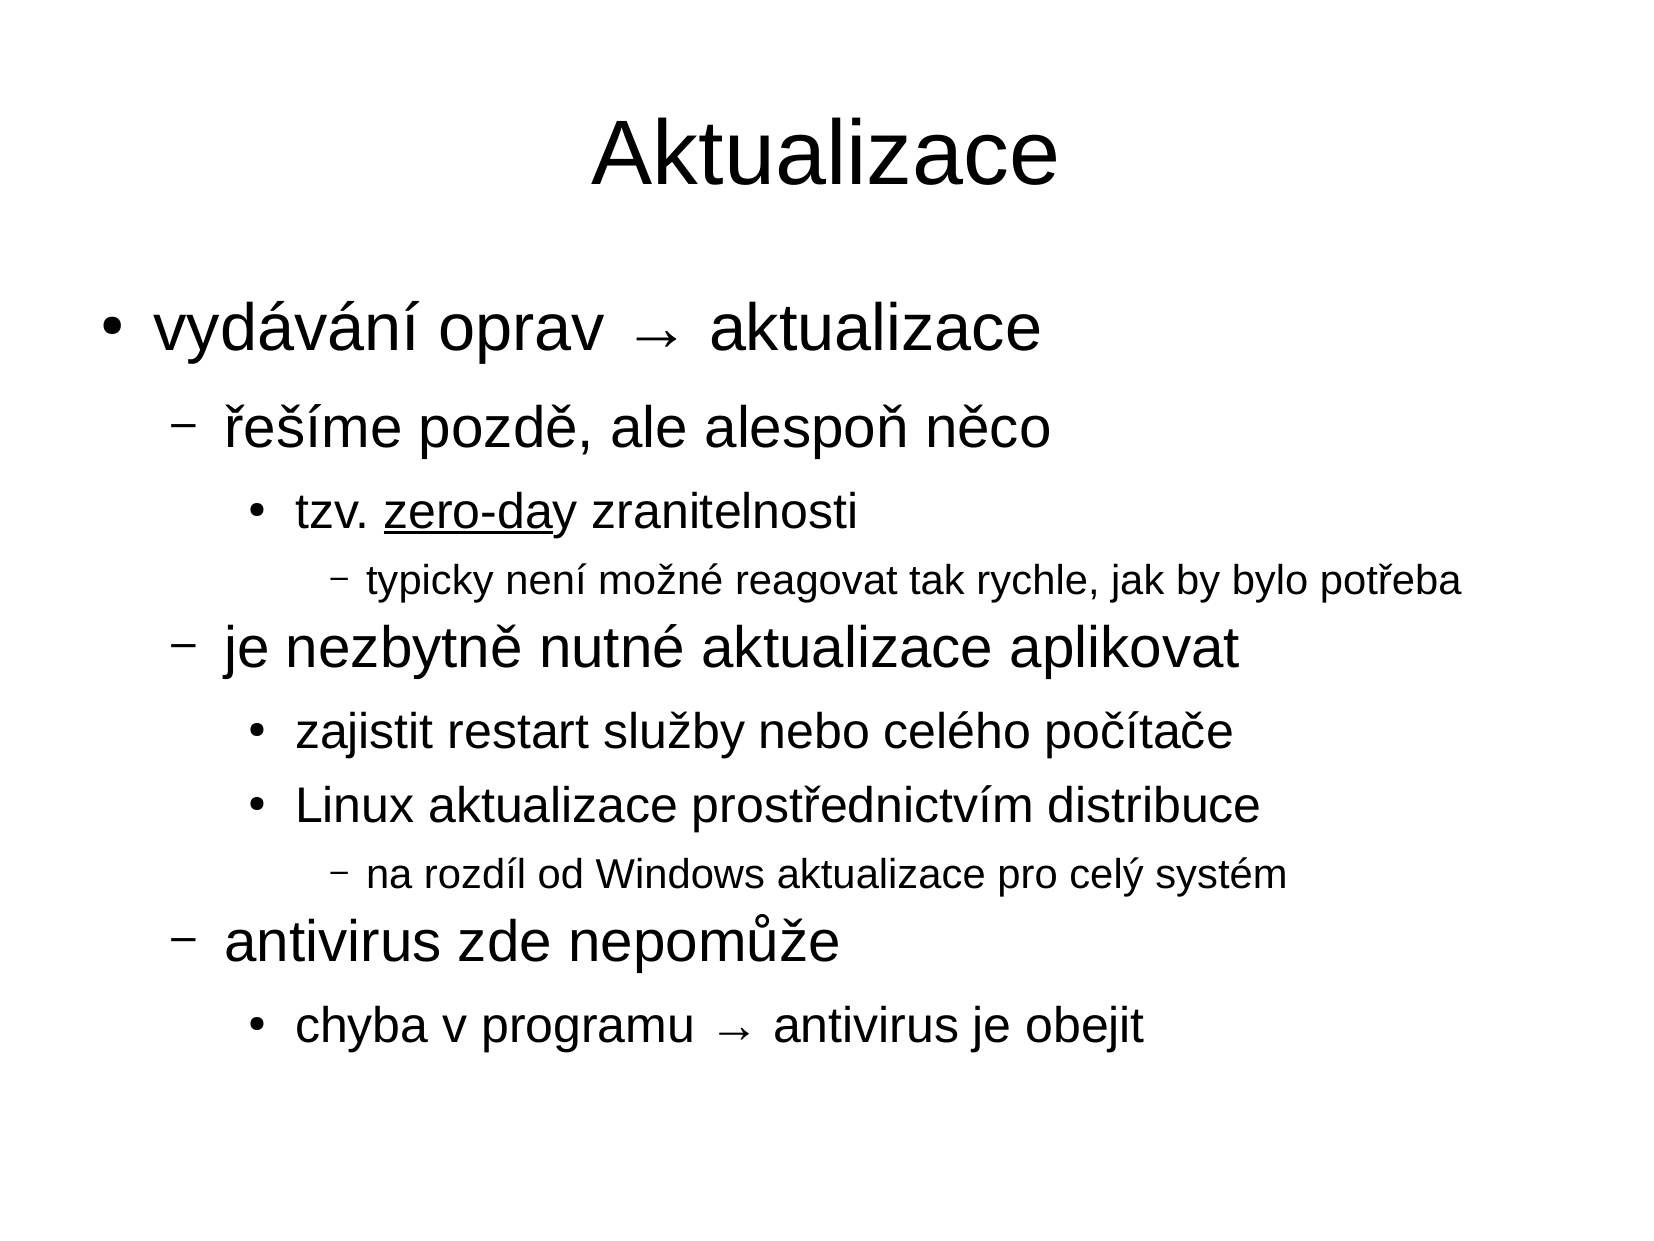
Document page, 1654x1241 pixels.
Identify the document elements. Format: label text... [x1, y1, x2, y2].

title Aktualizace [82, 56, 1571, 250]
list vydávání oprav → aktualizace řešíme pozdě, ale alespoň něco tzv. zero-day zranitelnosti typicky není možné reagovat tak rychle, jak by bylo potřeba je nezbytně nutné aktualizace aplikovat zajistit restart služby nebo celého počítače Linux aktualizace prostřednictvím distribuce na rozdíl od Windows aktualizace pro celý systém antivirus zde nepomůže chyba v programu → antivirus je obejit [82, 290, 1571, 1094]
